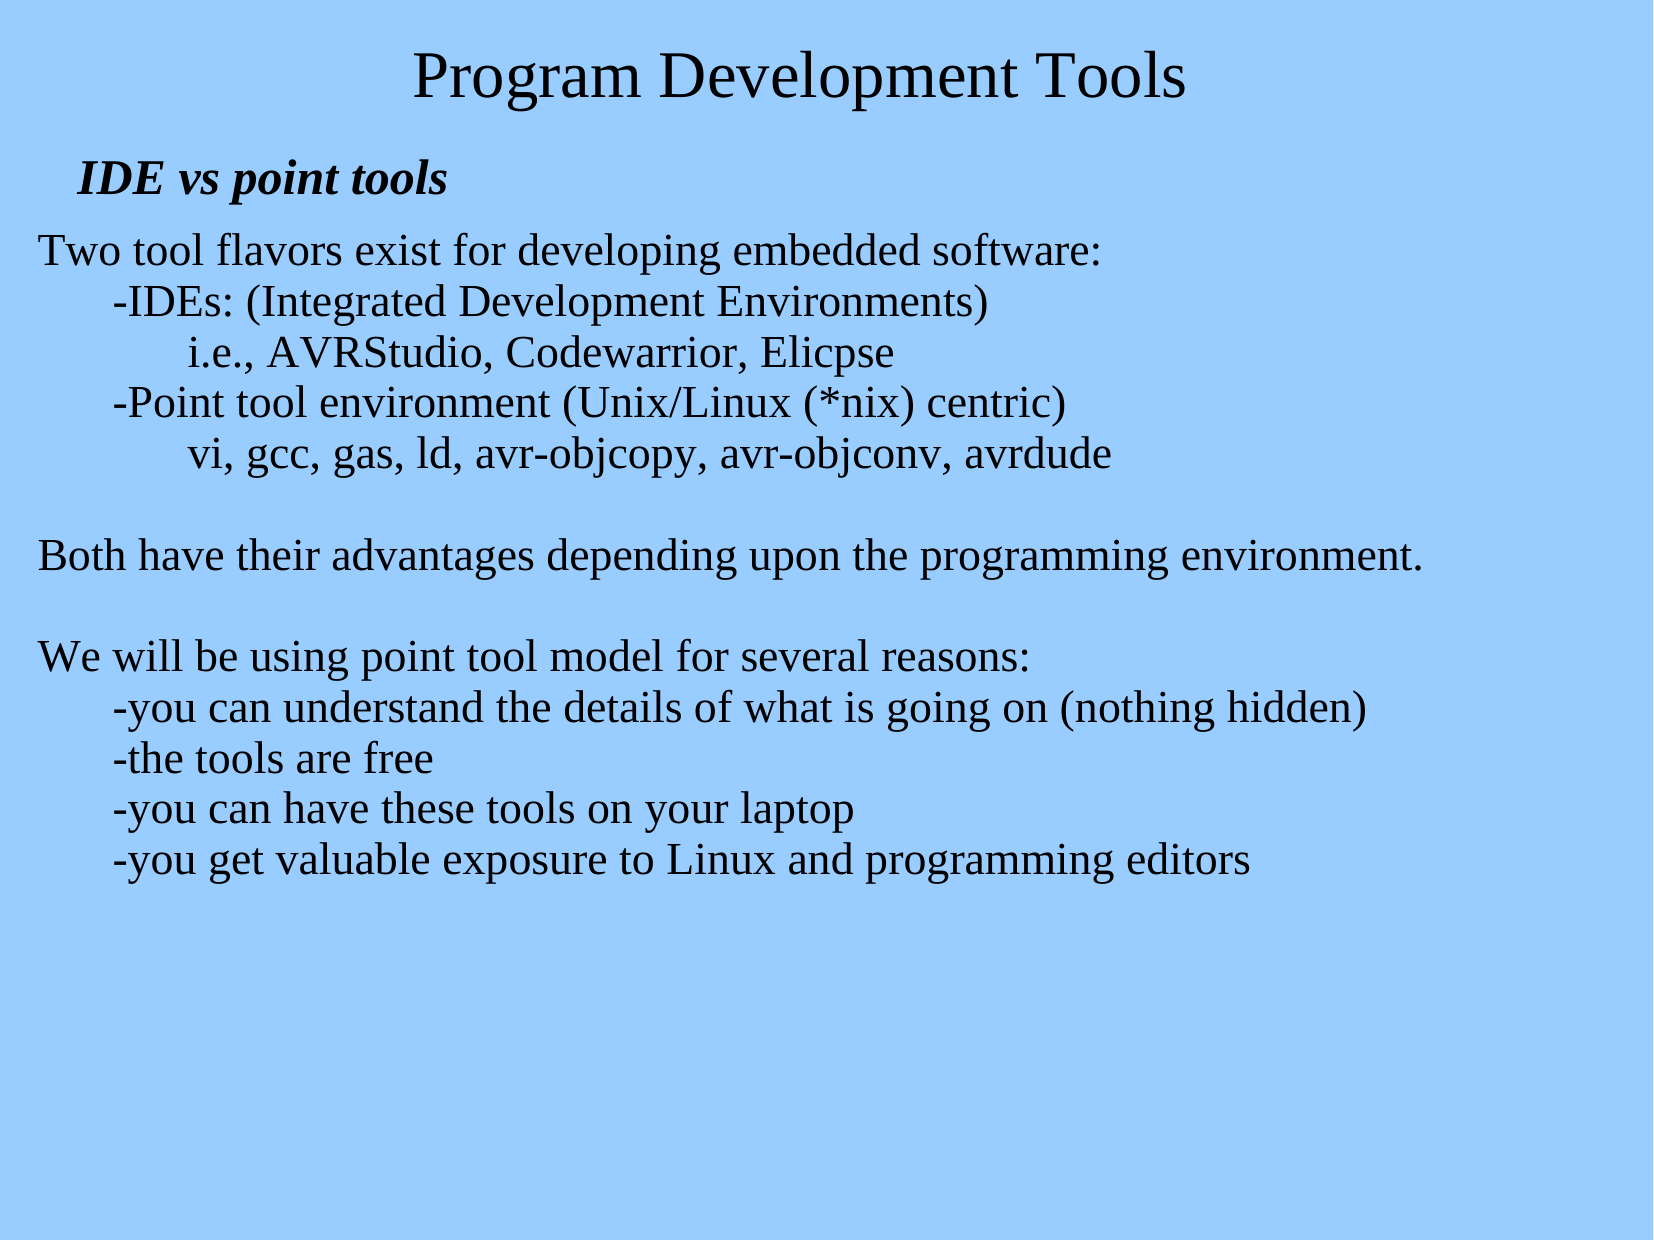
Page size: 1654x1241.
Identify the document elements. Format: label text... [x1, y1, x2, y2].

text_box Program Development Tools [412, 38, 1207, 113]
text_box IDE vs point tools [77, 150, 808, 206]
text_box Two tool flavors exist for developing embedded software: -IDEs: (Integrated Development Environments) i.e., AVRStudio, Codewarrior, Elicpse -Point tool environment (Unix/Linux (*nix) centric) vi, gcc, gas, ld, avr-objcopy, avr-objconv, avrdude Both have their advantages depending upon the programming environment. We will be using point tool model for several reasons: -you can understand the details of what is going on (nothing hidden) -the tools are free -you can have these tools on your laptop -you get valuable exposure to Linux and programming editors [37, 225, 1576, 1189]
